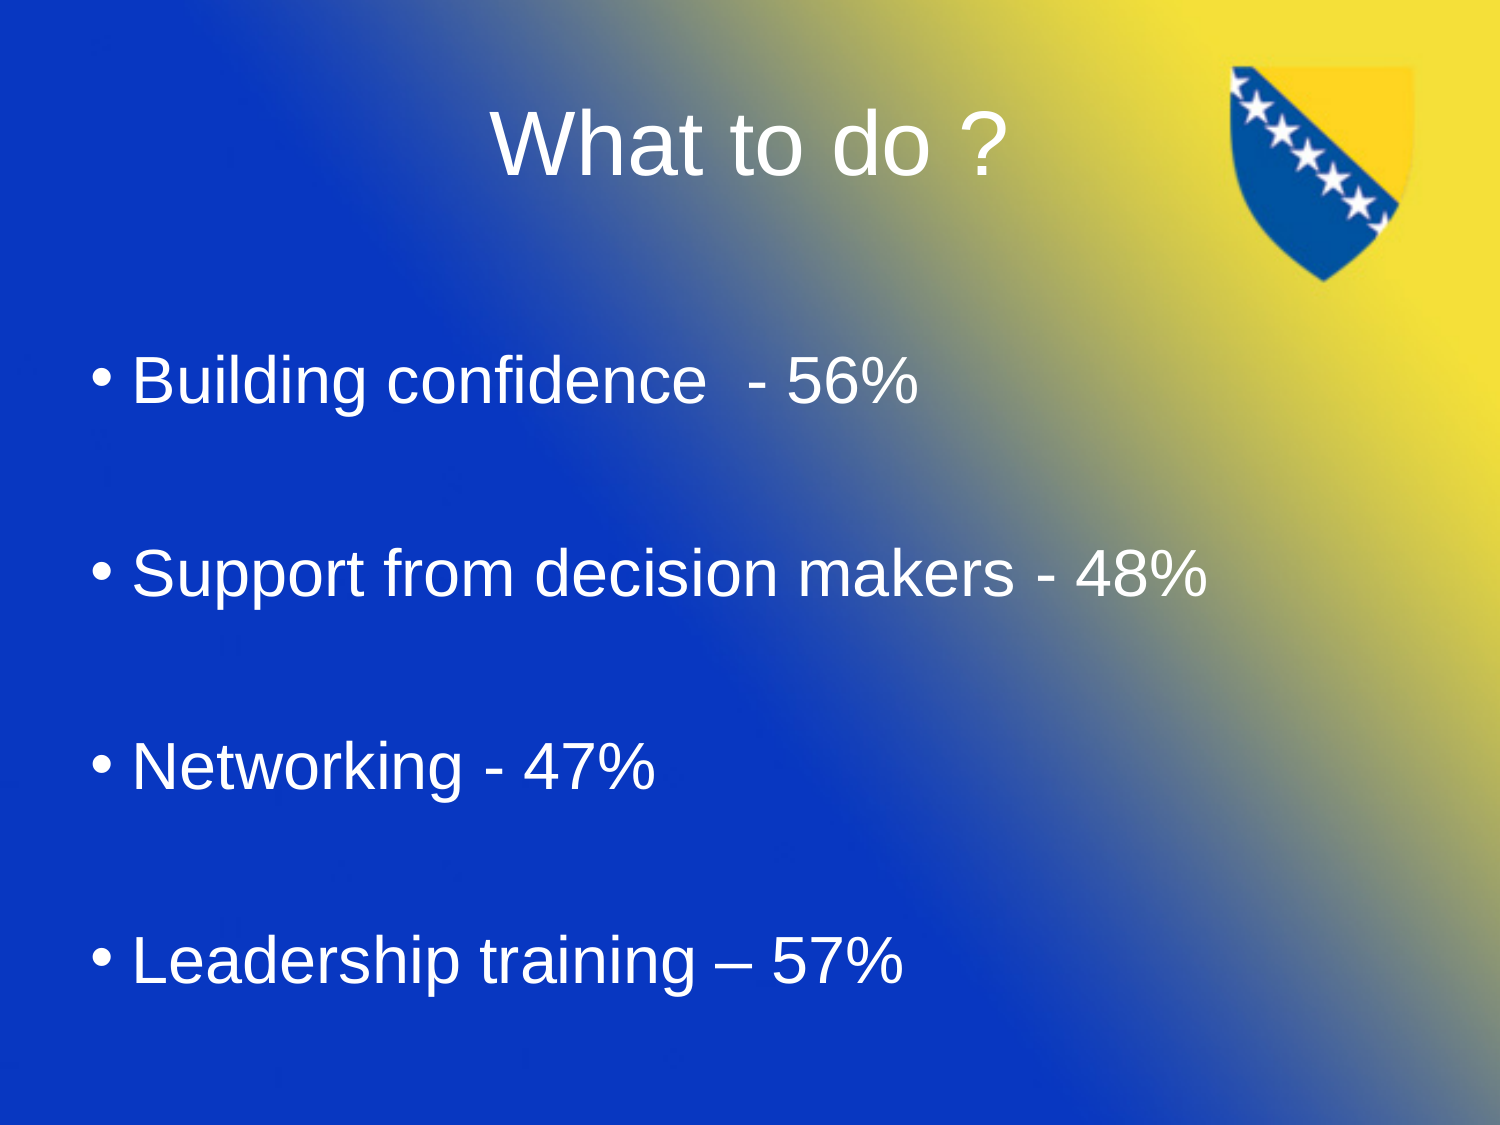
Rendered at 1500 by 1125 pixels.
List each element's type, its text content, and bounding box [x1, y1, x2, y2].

list Building confidence - 56% Support from decision makers - 48% Networking - 47% Leadership training – 57% [74, 232, 1441, 998]
picture [0, 0, 1500, 1125]
title What to do ? [75, 45, 1426, 232]
